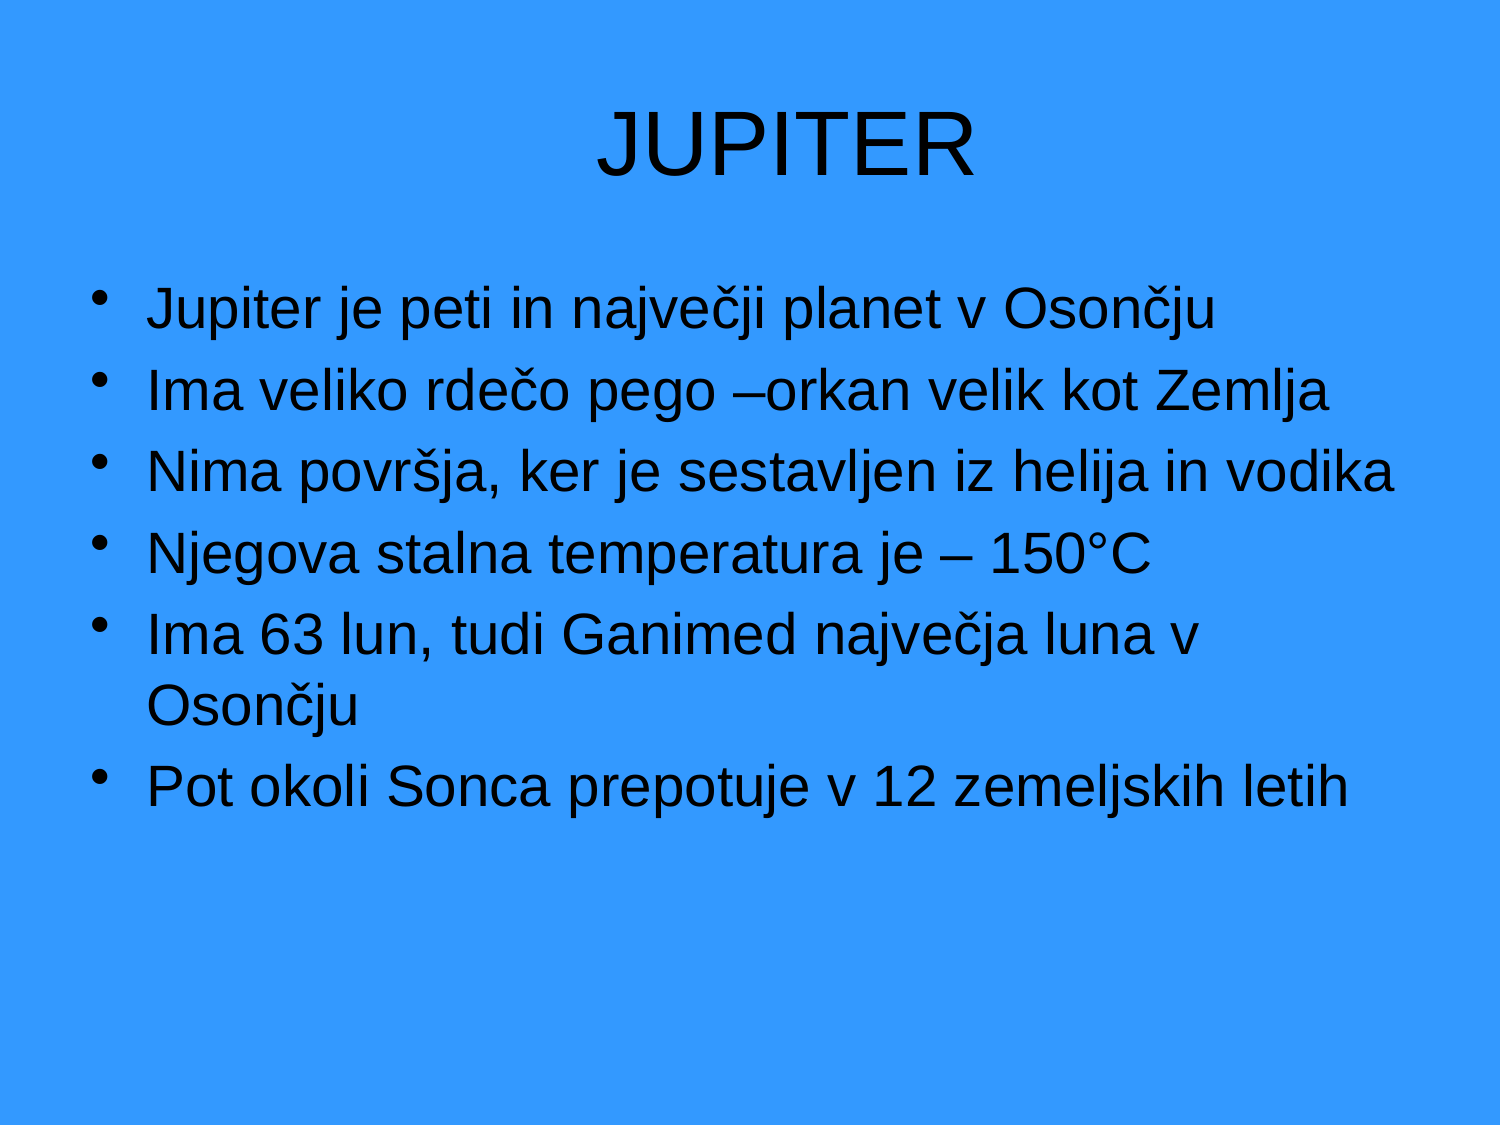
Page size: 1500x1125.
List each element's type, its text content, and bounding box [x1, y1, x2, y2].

list Jupiter je peti in največji planet v Osončju Ima veliko rdečo pego –orkan velik kot Zemlja Nima površja, ker je sestavljen iz helija in vodika Njegova stalna temperatura je – 150°C Ima 63 lun, tudi Ganimed največja luna v Osončju Pot okoli Sonca prepotuje v 12 zemeljskih letih [75, 262, 1425, 1005]
title JUPITER [75, 45, 1425, 233]
